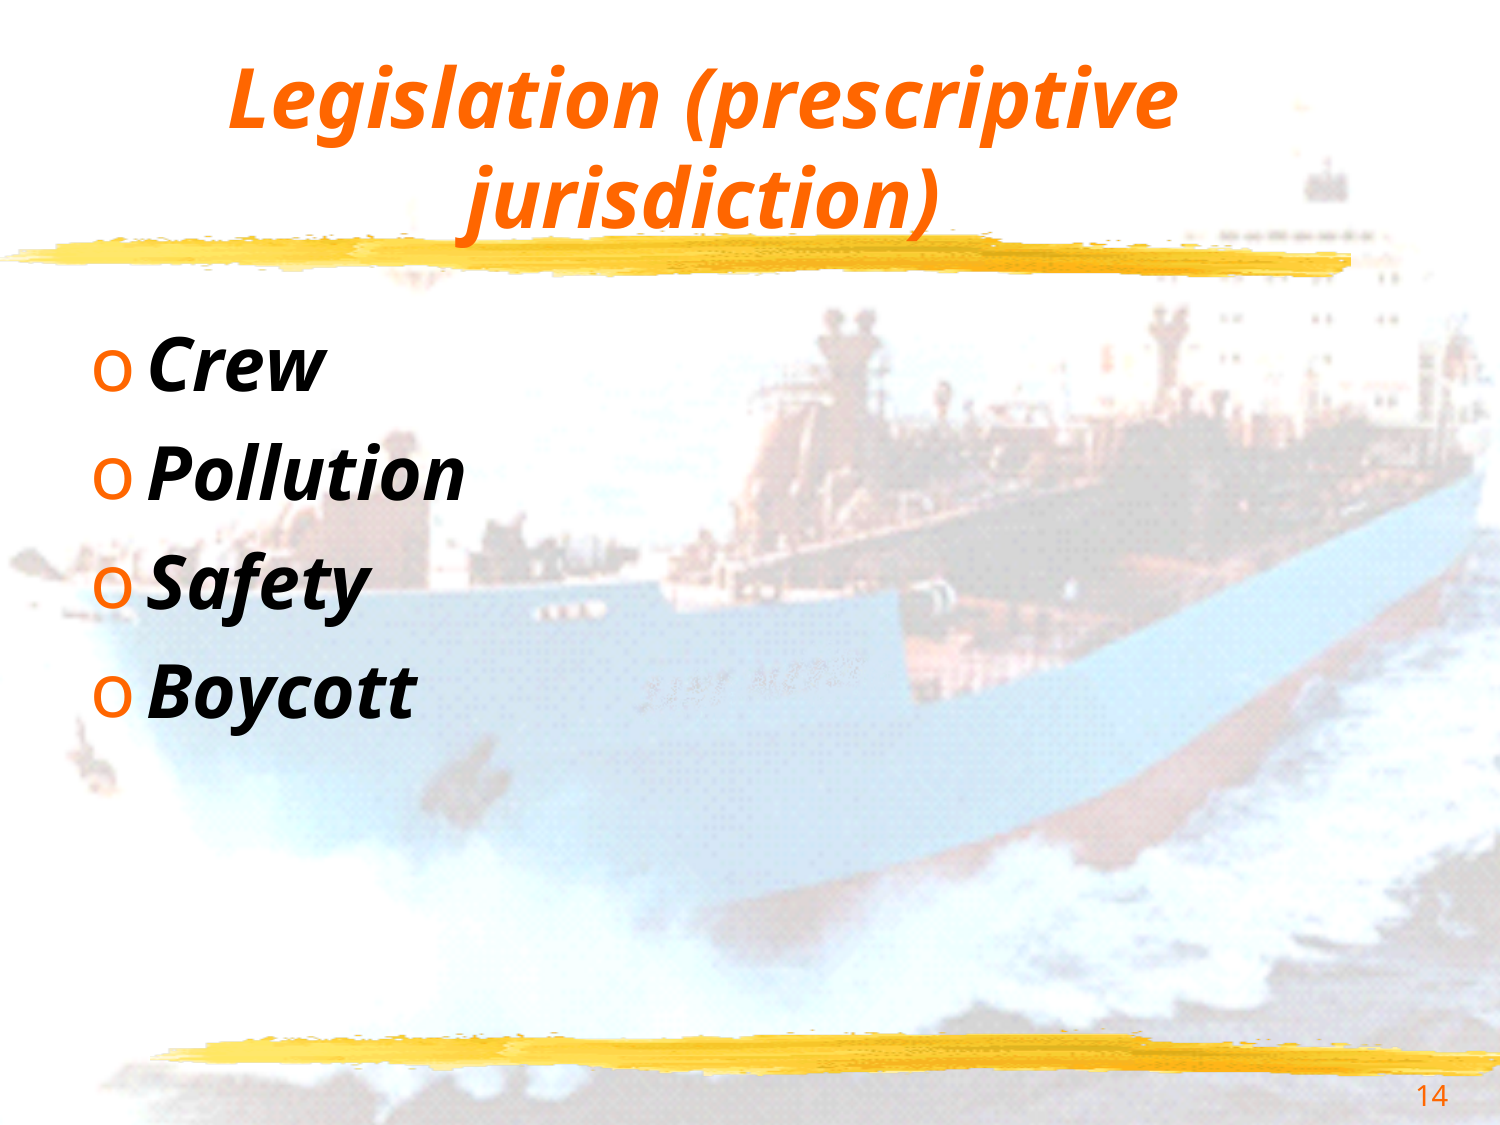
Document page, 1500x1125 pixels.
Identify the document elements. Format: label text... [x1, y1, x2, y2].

text_box [1400, 1050, 1500, 1125]
title Legislation (prescriptive jurisdiction) [66, 37, 1342, 225]
list Crew Pollution Safety Boycott [75, 309, 1417, 1001]
